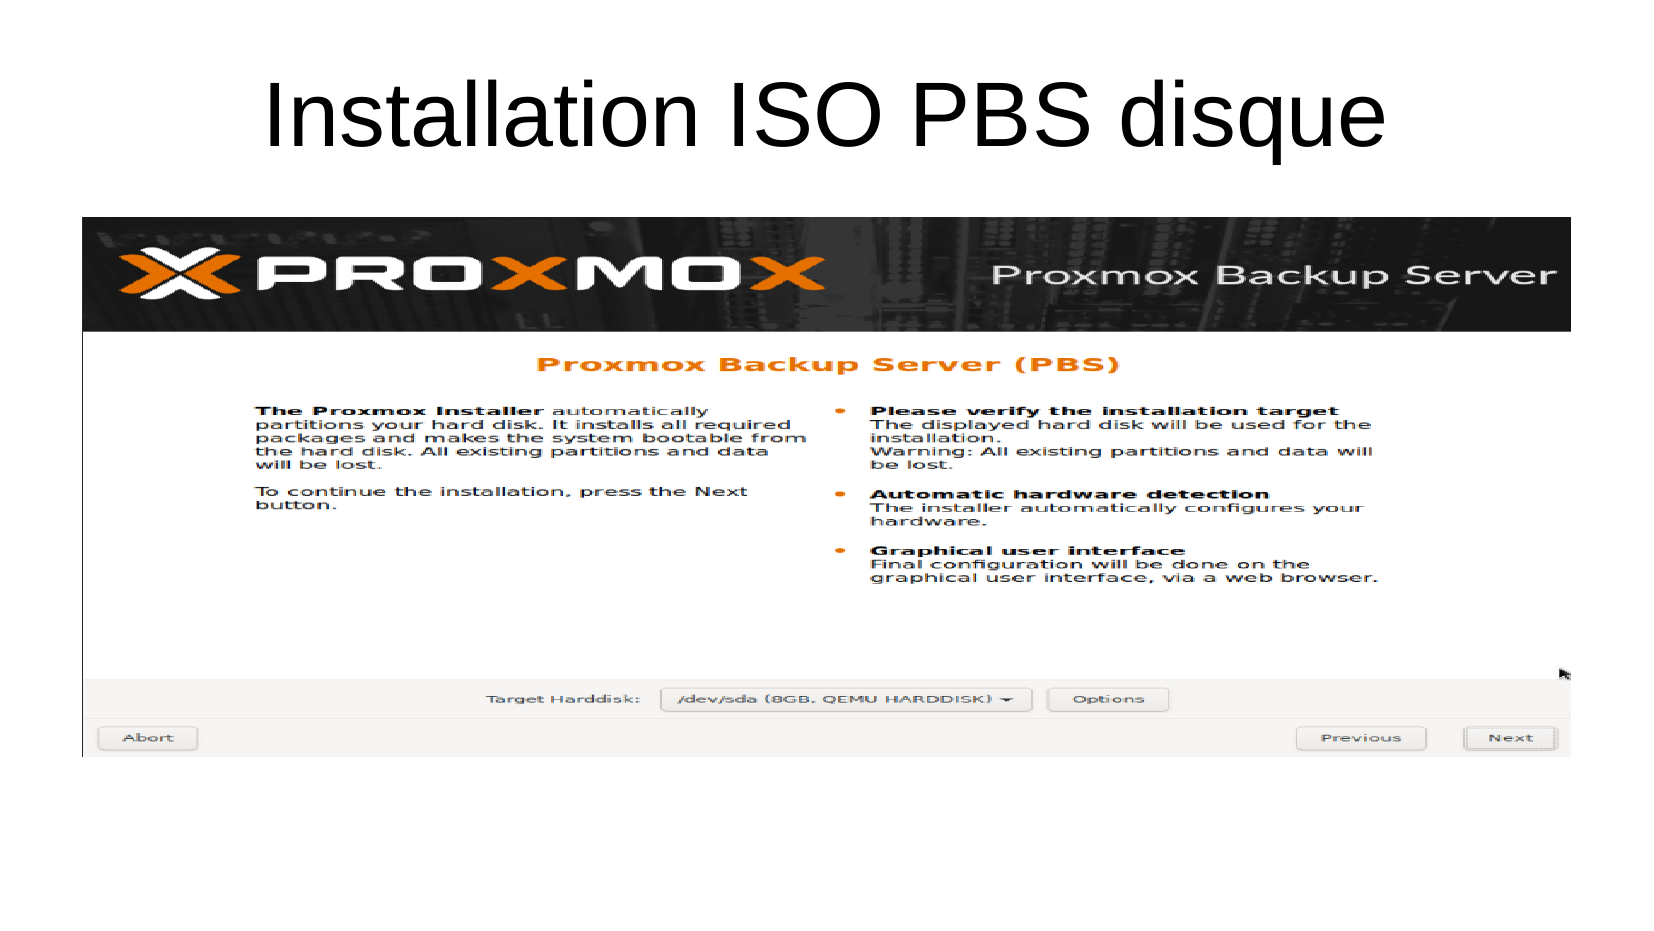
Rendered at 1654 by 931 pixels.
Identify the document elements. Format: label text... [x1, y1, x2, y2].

title Installation ISO PBS disque [82, 37, 1571, 193]
picture [82, 217, 1571, 758]
